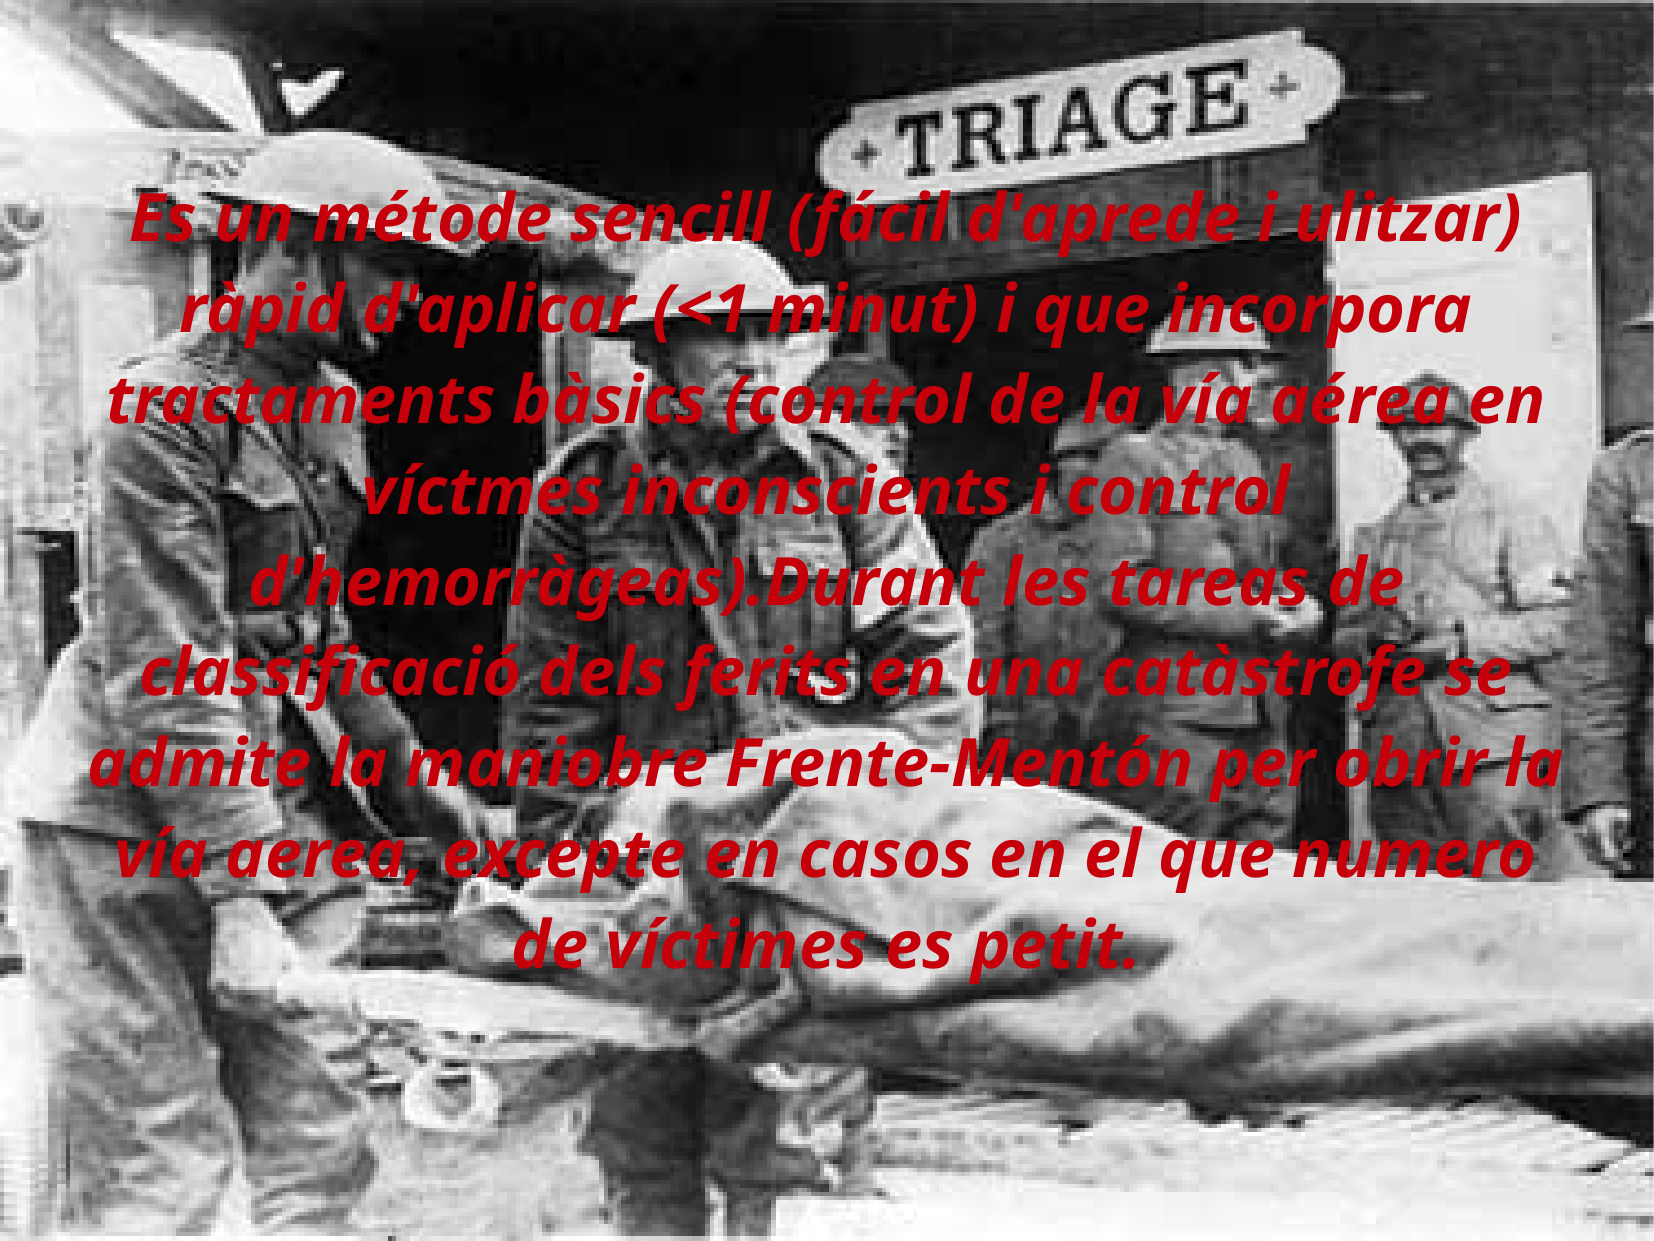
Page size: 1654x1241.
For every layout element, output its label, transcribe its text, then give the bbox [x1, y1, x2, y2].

subtitle Es un métode sencill (fácil d'aprede i ulitzar) ràpid d'aplicar (<1 minut) i que incorpora tractaments bàsics (control de la vía aérea en víctmes inconscients i control d'hemorràgeas).Durant les tareas de classificació dels ferits en una catàstrofe se admite la maniobre Frente-Mentón per obrir la vía aerea, excepte en casos en el que numero de víctimes es petit. [82, 49, 1571, 1109]
picture [0, 0, 1654, 1241]
